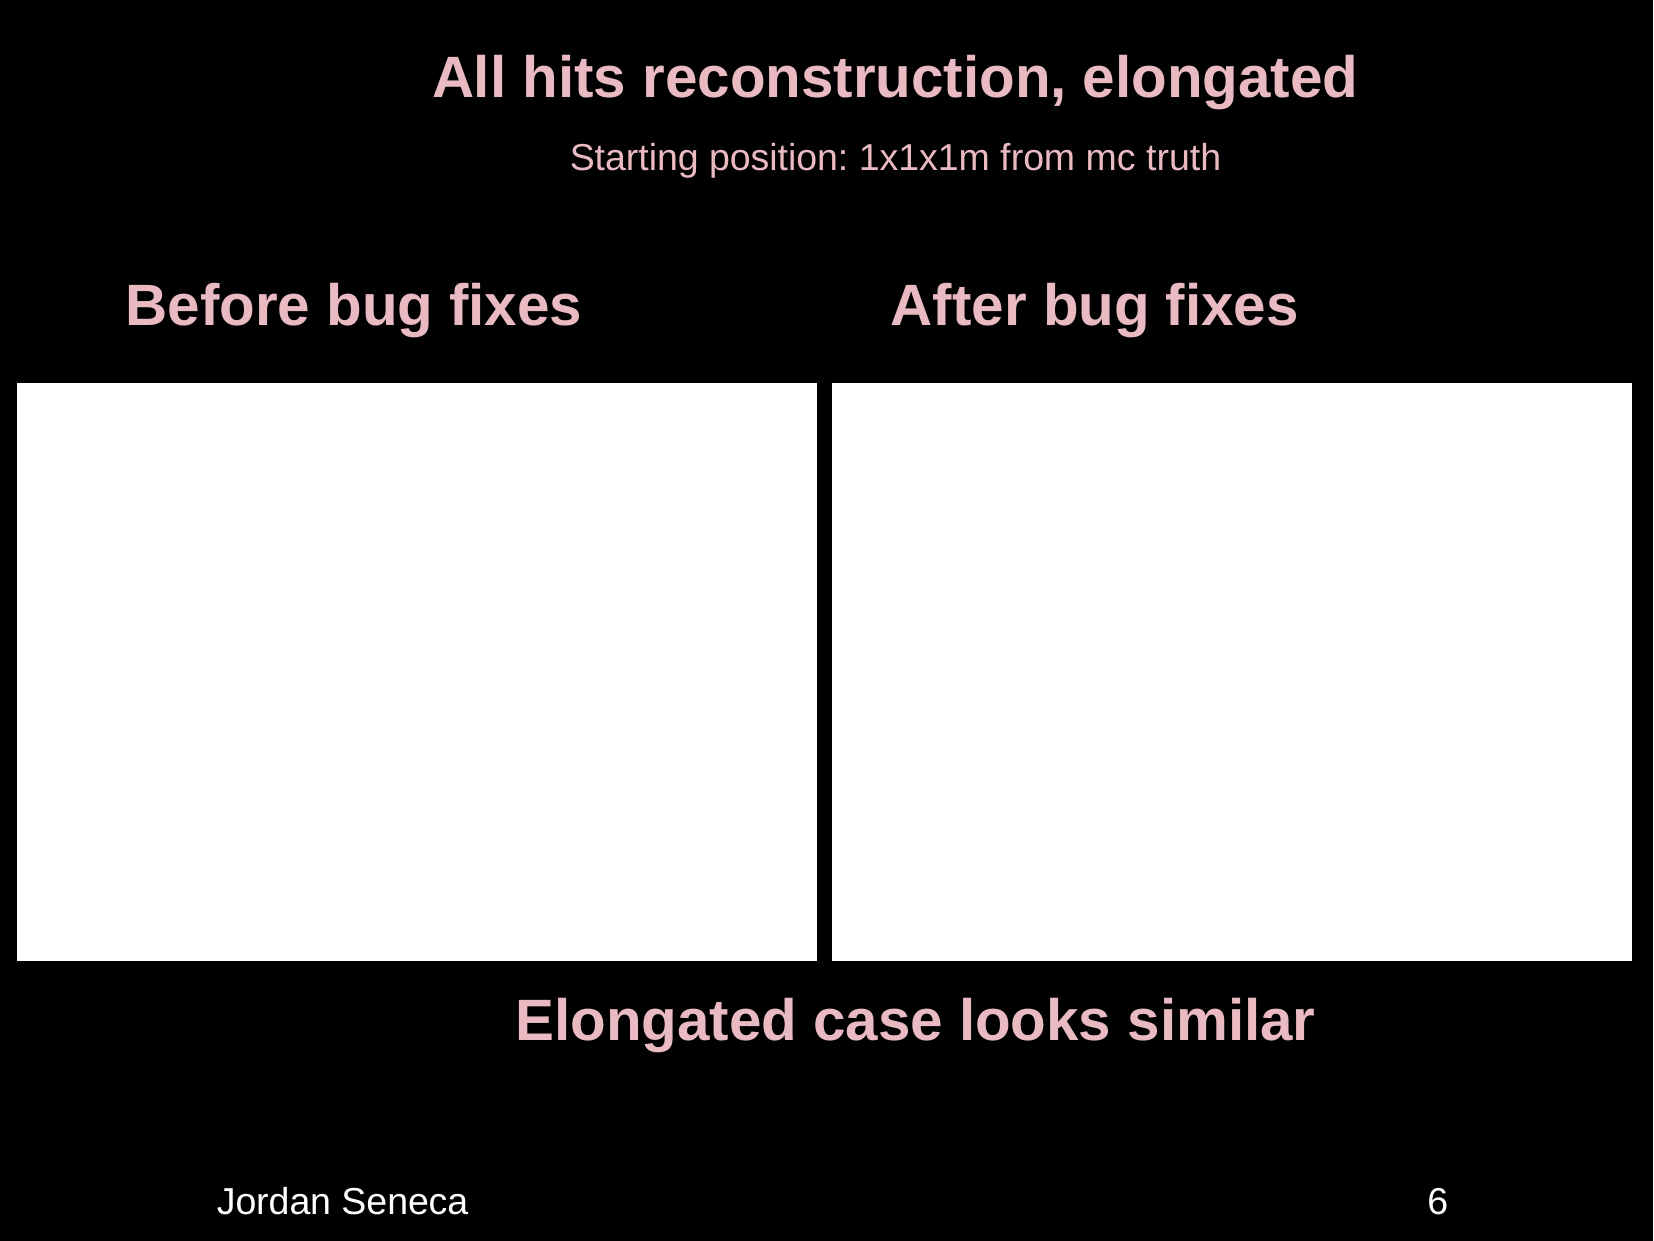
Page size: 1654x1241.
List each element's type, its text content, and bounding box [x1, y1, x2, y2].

text_box All hits reconstruction, elongated Starting position: 1x1x1m from mc truth [270, 31, 1486, 186]
picture [831, 382, 1632, 961]
text_box After bug fixes [840, 260, 1654, 346]
text_box Elongated case looks similar [465, 975, 1396, 1060]
picture [16, 382, 817, 961]
text_box Before bug fixes [75, 260, 840, 346]
